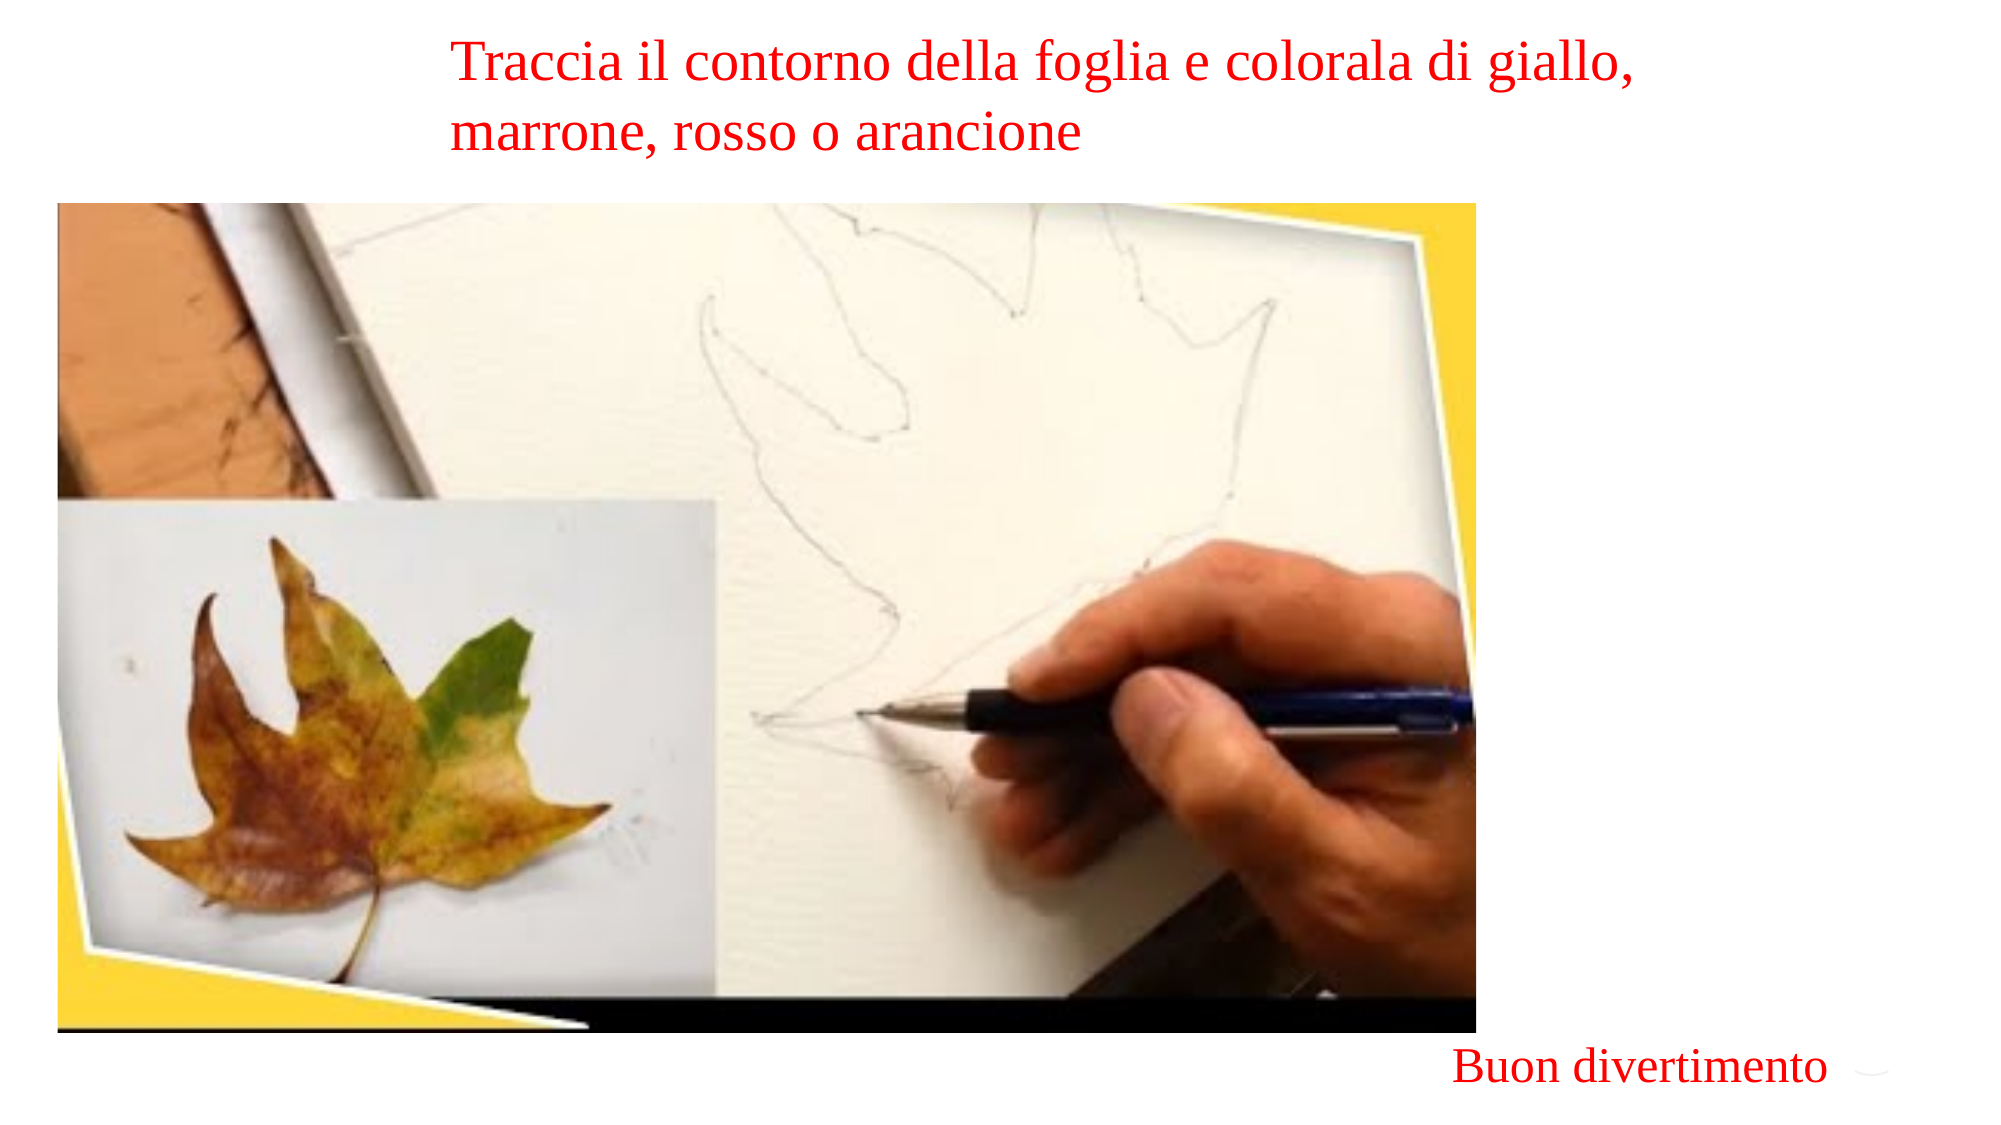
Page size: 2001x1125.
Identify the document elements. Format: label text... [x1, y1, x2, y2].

text_box Buon divertimento [1436, 1024, 2000, 1101]
picture [57, 203, 1477, 1033]
text_box Traccia il contorno della foglia e colorala di giallo, marrone, rosso o arancione [435, 14, 1663, 172]
